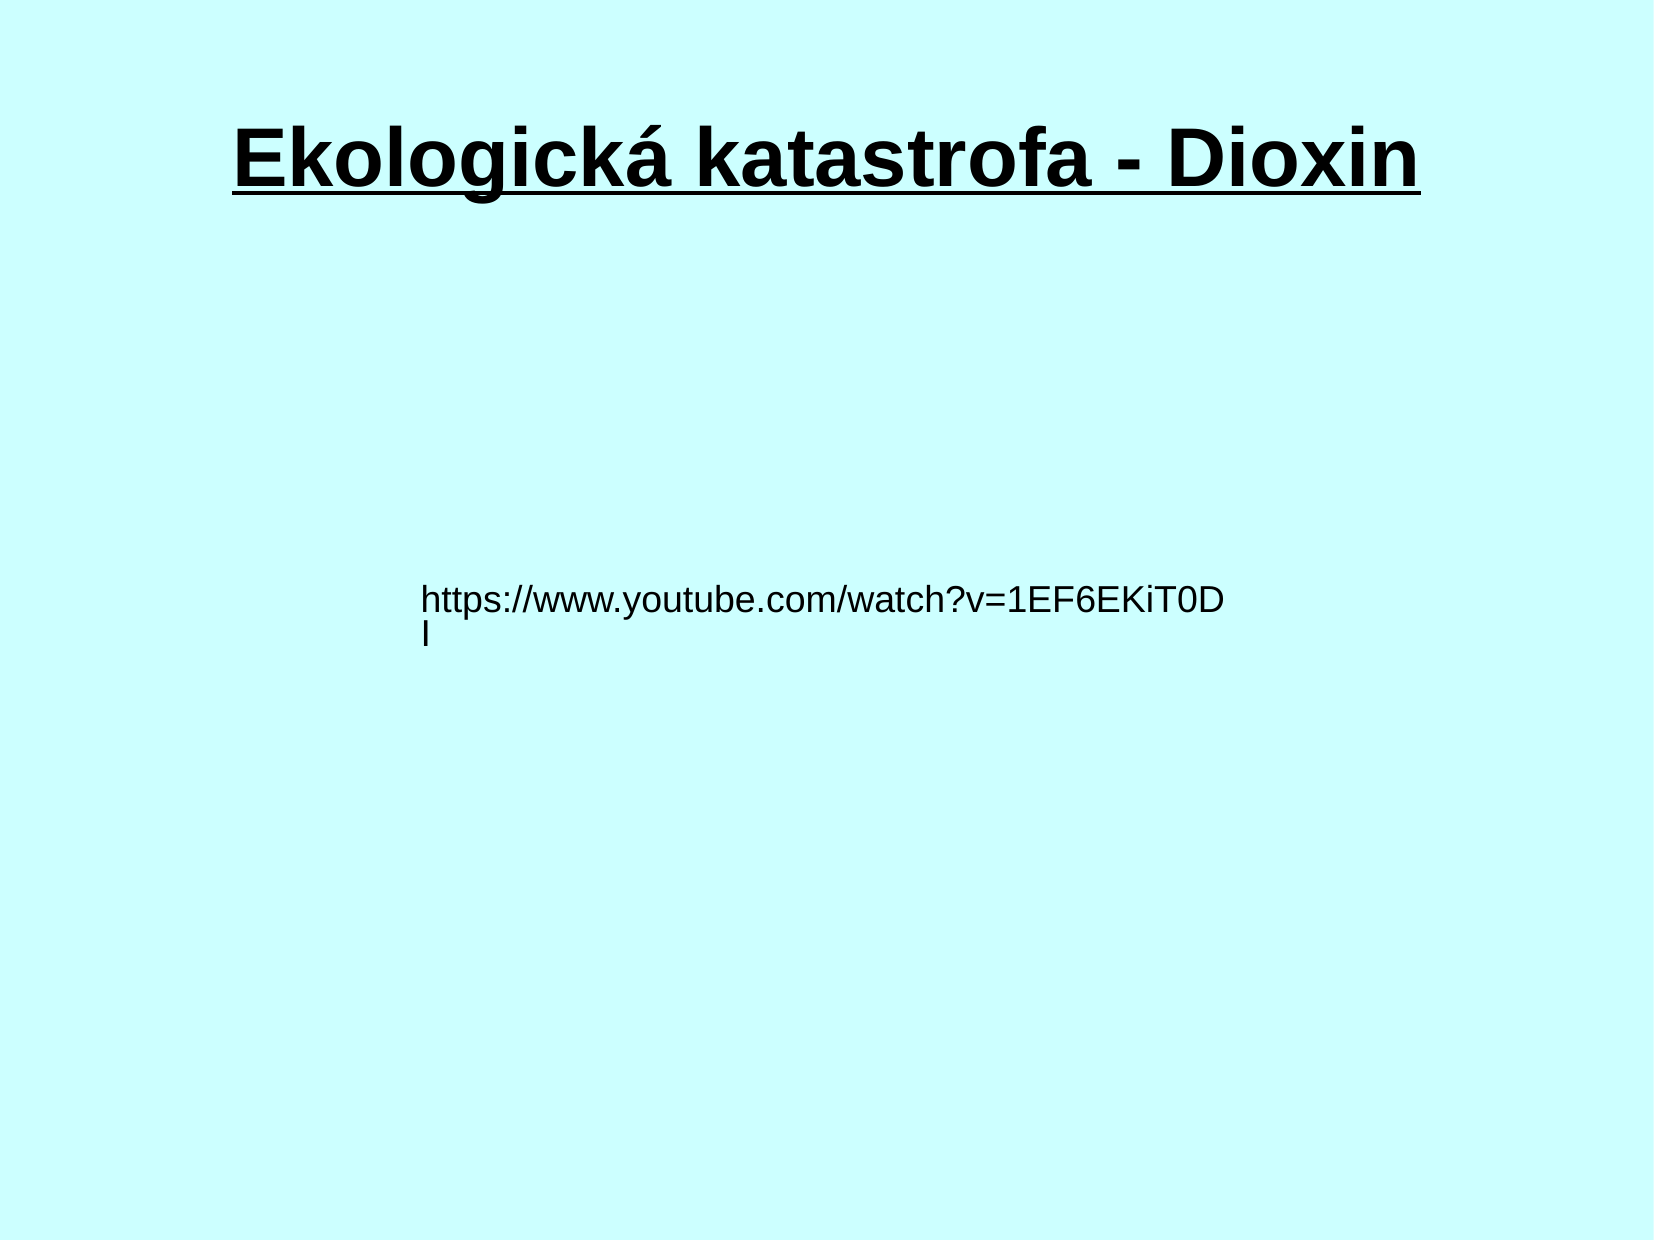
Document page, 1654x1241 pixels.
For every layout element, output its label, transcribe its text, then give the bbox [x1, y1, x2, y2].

title Ekologická katastrofa - Dioxin [82, 49, 1571, 257]
text_box https://www.youtube.com/watch?v=1EF6EKiT0DI [405, 570, 1248, 670]
